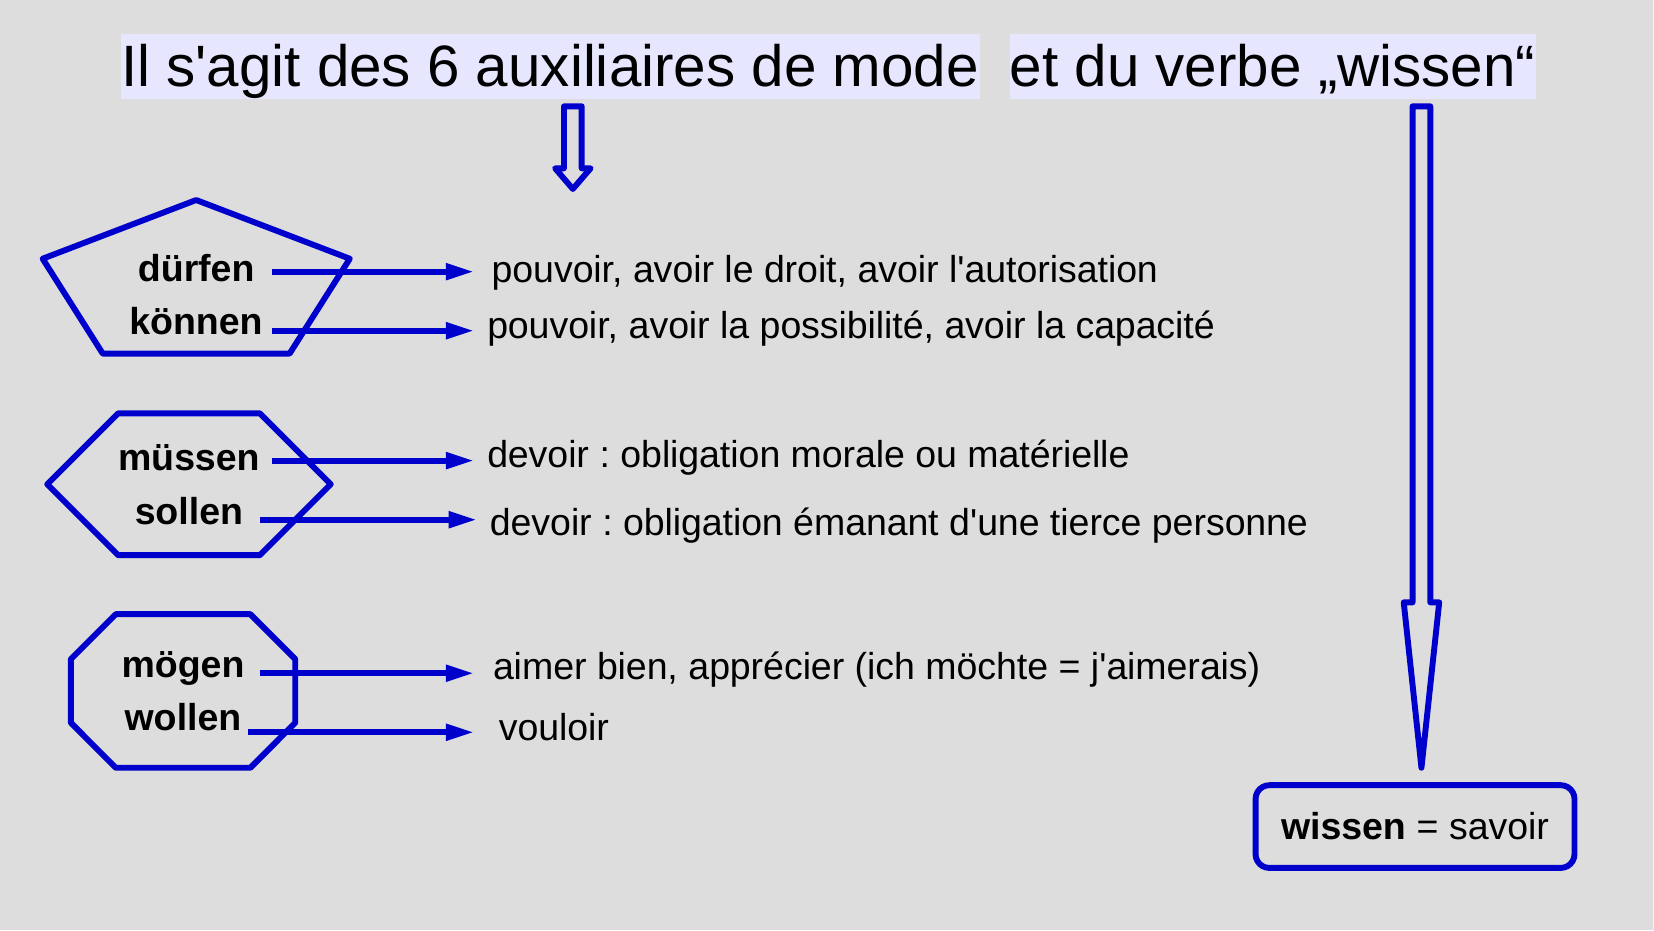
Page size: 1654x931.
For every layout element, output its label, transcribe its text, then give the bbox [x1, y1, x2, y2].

text_box dürfen können [42, 200, 350, 354]
text_box pouvoir, avoir la possibilité, avoir la capacité [472, 297, 1230, 355]
text_box et du verbe „wissen“ [994, 26, 1551, 107]
text_box vouloir [484, 699, 624, 756]
text_box devoir : obligation émanant d'une tierce personne [475, 493, 1323, 551]
text_box Il s'agit des 6 auxiliaires de mode [106, 26, 994, 107]
text_box wissen = savoir [1255, 785, 1575, 868]
text_box müssen sollen [47, 413, 331, 556]
text_box pouvoir, avoir le droit, avoir l'autorisation [476, 240, 1173, 297]
text_box devoir : obligation morale ou matérielle [472, 425, 1145, 483]
text_box aimer bien, apprécier (ich möchte = j'aimerais) [478, 637, 1276, 695]
text_box mögen wollen [70, 614, 296, 768]
